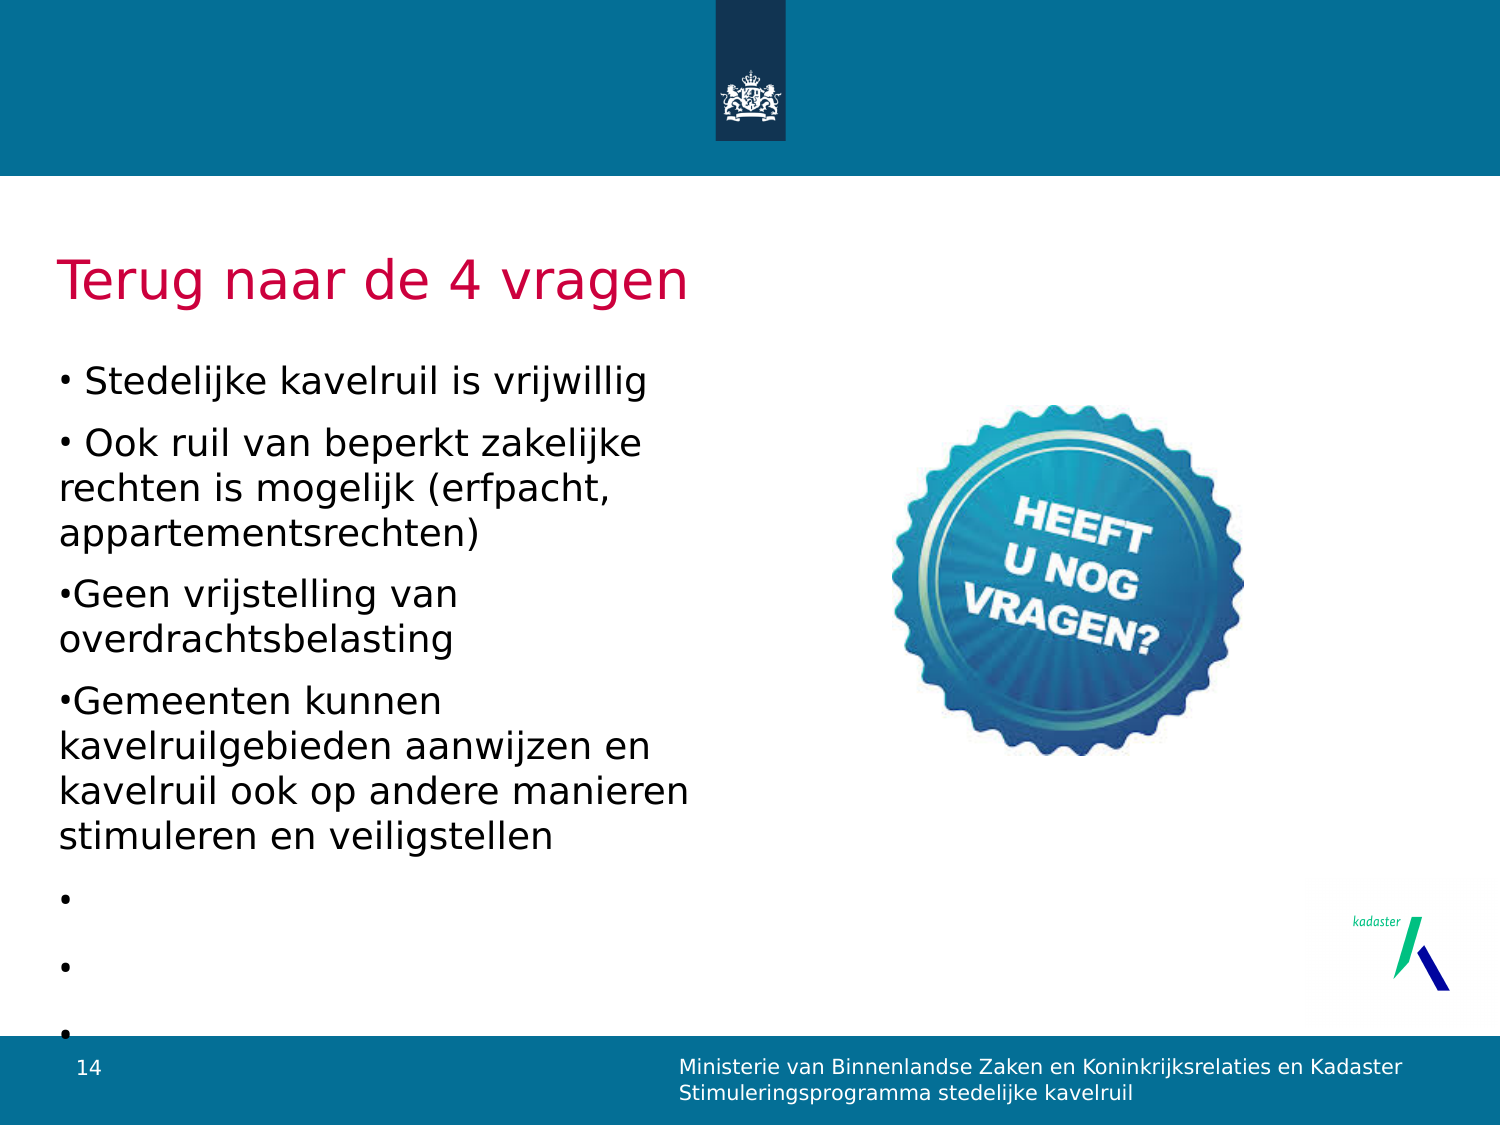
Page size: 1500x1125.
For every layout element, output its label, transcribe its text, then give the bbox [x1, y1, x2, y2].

picture [892, 405, 1244, 756]
picture [1305, 878, 1498, 1028]
list Stedelijke kavelruil is vrijwillig Ook ruil van beperkt zakelijke rechten is mogelijk (erfpacht, appartementsrechten) Geen vrijstelling van overdrachtsbelasting Gemeenten kunnen kavelruilgebieden aanwijzen en kavelruil ook op andere manieren stimuleren en veiligstellen [58, 356, 733, 1004]
title Terug naar de 4 vragen [57, 245, 1156, 311]
text_box [61, 1047, 178, 1107]
text_box Ministerie van Binnenlandse Zaken en Koninkrijksrelaties en Kadaster Stimuleringsprogramma stedelijke kavelruil [663, 1046, 1439, 1117]
